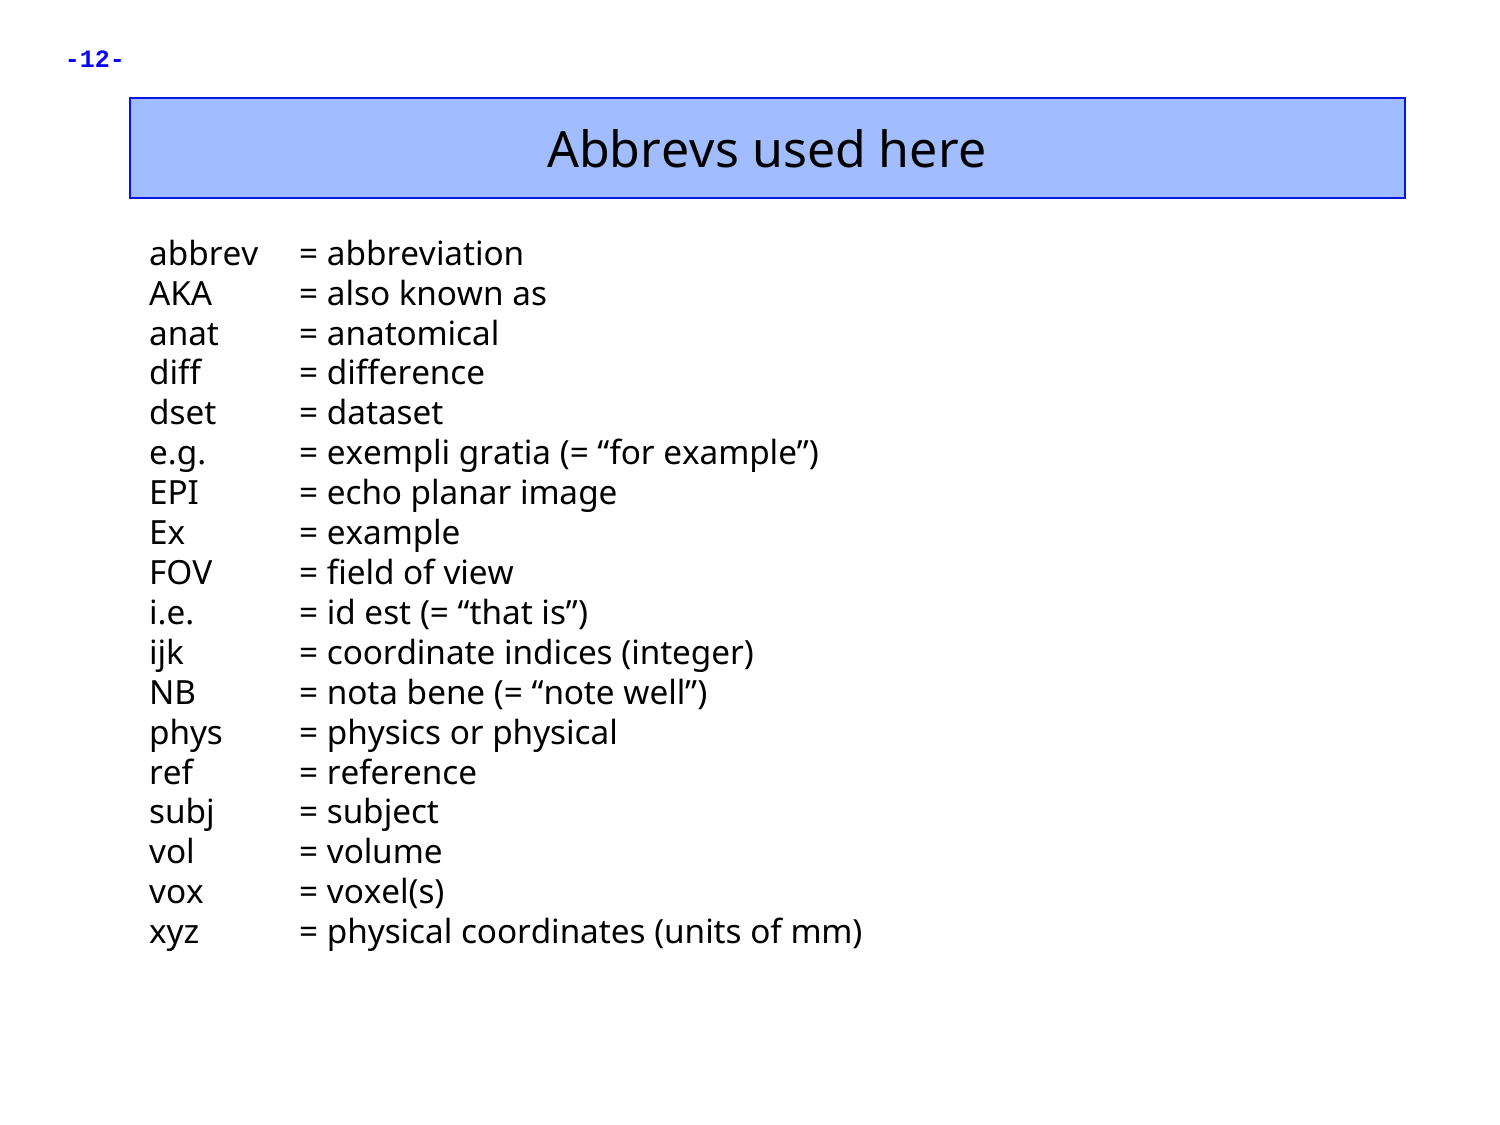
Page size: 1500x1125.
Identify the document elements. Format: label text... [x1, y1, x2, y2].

text_box abbrev = abbreviation AKA = also known as anat = anatomical diff = difference dset = dataset e.g. = exempli gratia (= “for example”) EPI = echo planar image Ex = example FOV = field of view i.e. = id est (= “that is”) ijk = coordinate indices (integer) NB = nota bene (= “note well”) phys = physics or physical ref = reference subj = subject vol = volume vox = voxel(s) xyz = physical coordinates (units of mm) [134, 224, 1387, 958]
text_box Abbrevs used here [130, 98, 1405, 198]
